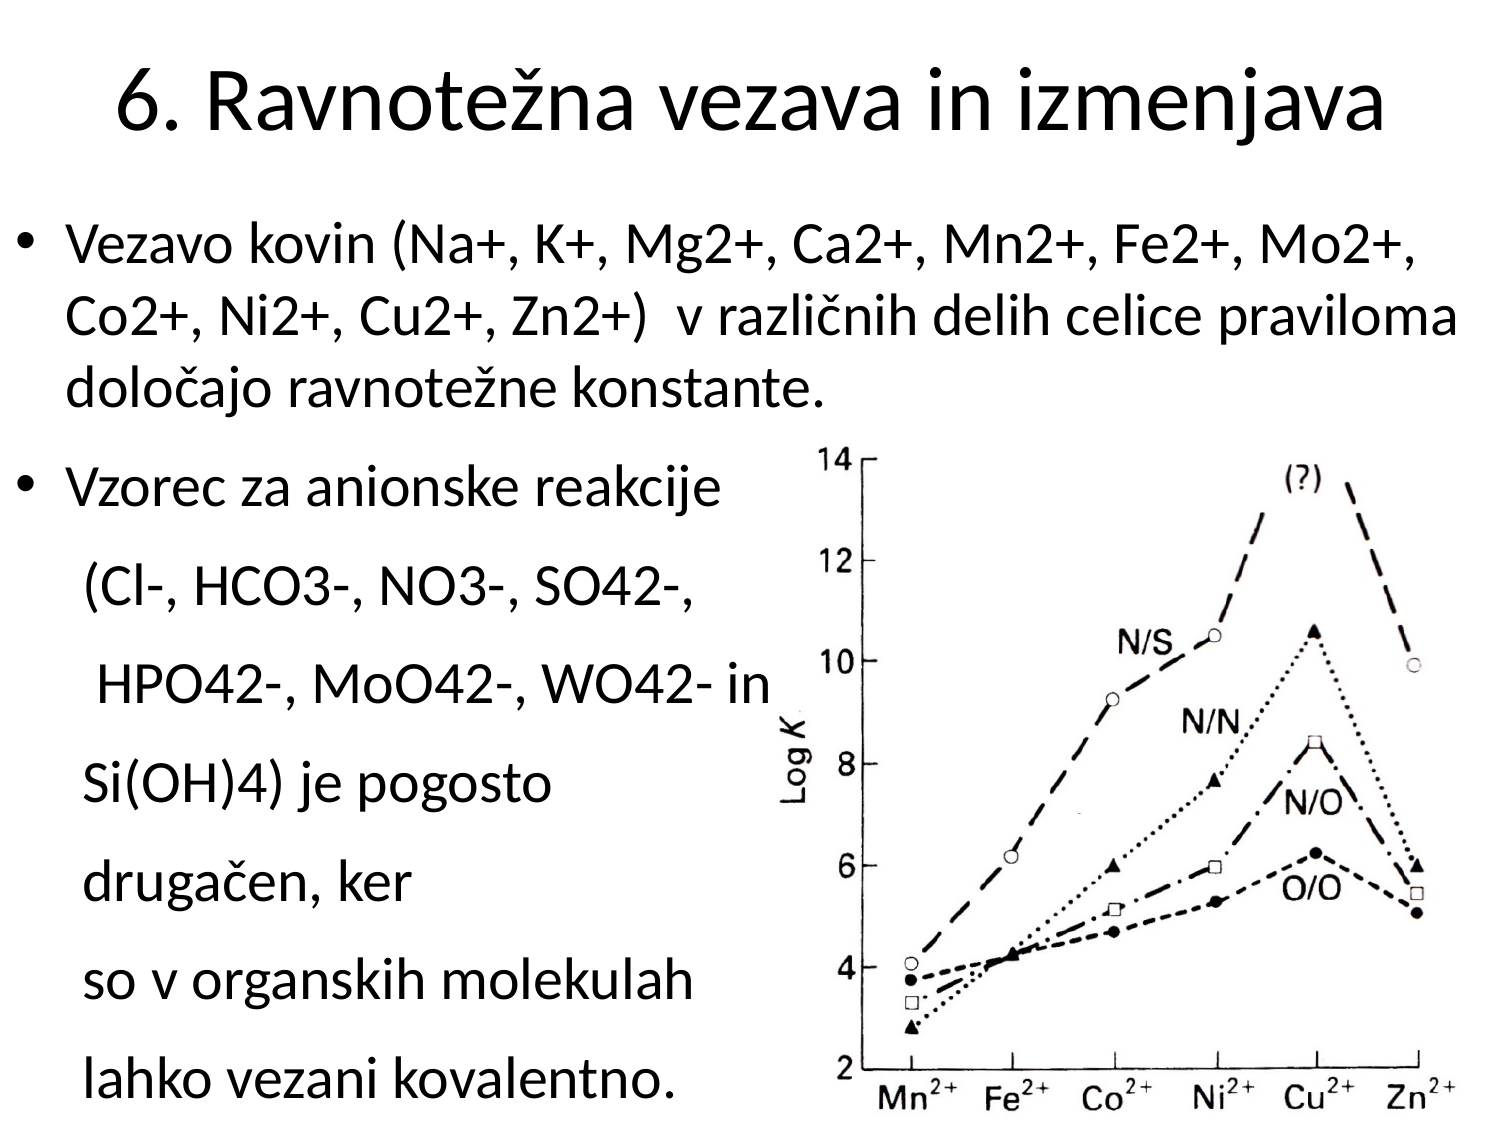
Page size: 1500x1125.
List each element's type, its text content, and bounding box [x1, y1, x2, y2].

title 6. Ravnotežna vezava in izmenjava [76, 0, 1427, 188]
list Vezavo kovin (Na+, K+, Mg2+, Ca2+, Mn2+, Fe2+, Mo2+, Co2+, Ni2+, Cu2+, Zn2+) v različnih delih celice praviloma določajo ravnotežne konstante. Vzorec za anionske reakcije (Cl-, HCO3-, NO3-, SO42-, HPO42-, MoO42-, WO42- in Si(OH)4) je pogosto drugačen, ker so v organskih molekulah lahko vezani kovalentno. [0, 196, 1500, 1125]
